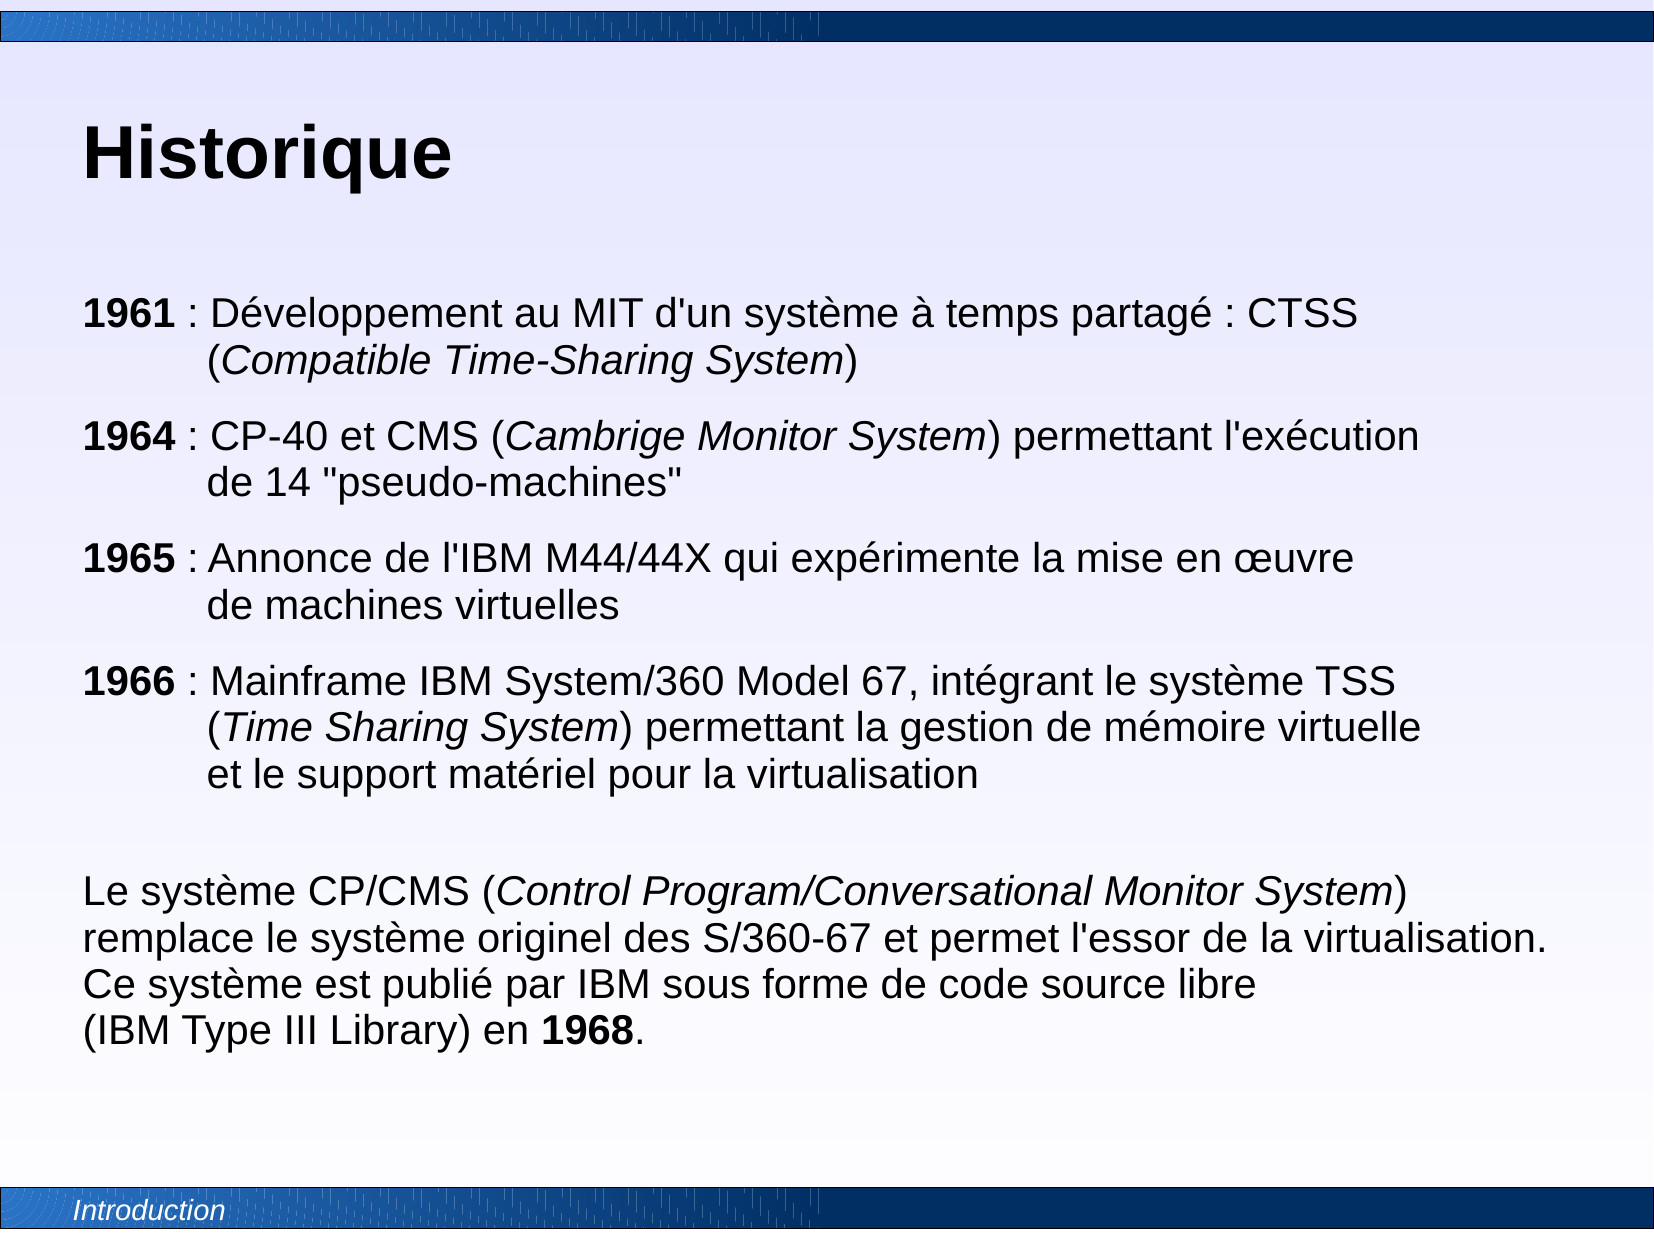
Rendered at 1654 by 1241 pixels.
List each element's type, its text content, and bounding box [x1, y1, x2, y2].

text_box Introduction [57, 1186, 406, 1235]
title Historique [82, 49, 1571, 257]
list 1961 : Développement au MIT d'un système à temps partagé : CTSS (Compatible Time-Sharing System) 1964 : CP-40 et CMS (Cambrige Monitor System) permettant l'exécution de 14 "pseudo-machines" 1965 : Annonce de l'IBM M44/44X qui expérimente la mise en œuvre de machines virtuelles 1966 : Mainframe IBM System/360 Model 67, intégrant le système TSS (Time Sharing System) permettant la gestion de mémoire virtuelle et le support matériel pour la virtualisation Le système CP/CMS (Control Program/Conversational Monitor System) remplace le système originel des S/360-67 et permet l'essor de la virtualisation. Ce système est publié par IBM sous forme de code source libre (IBM Type III Library) en 1968. [82, 290, 1571, 1130]
